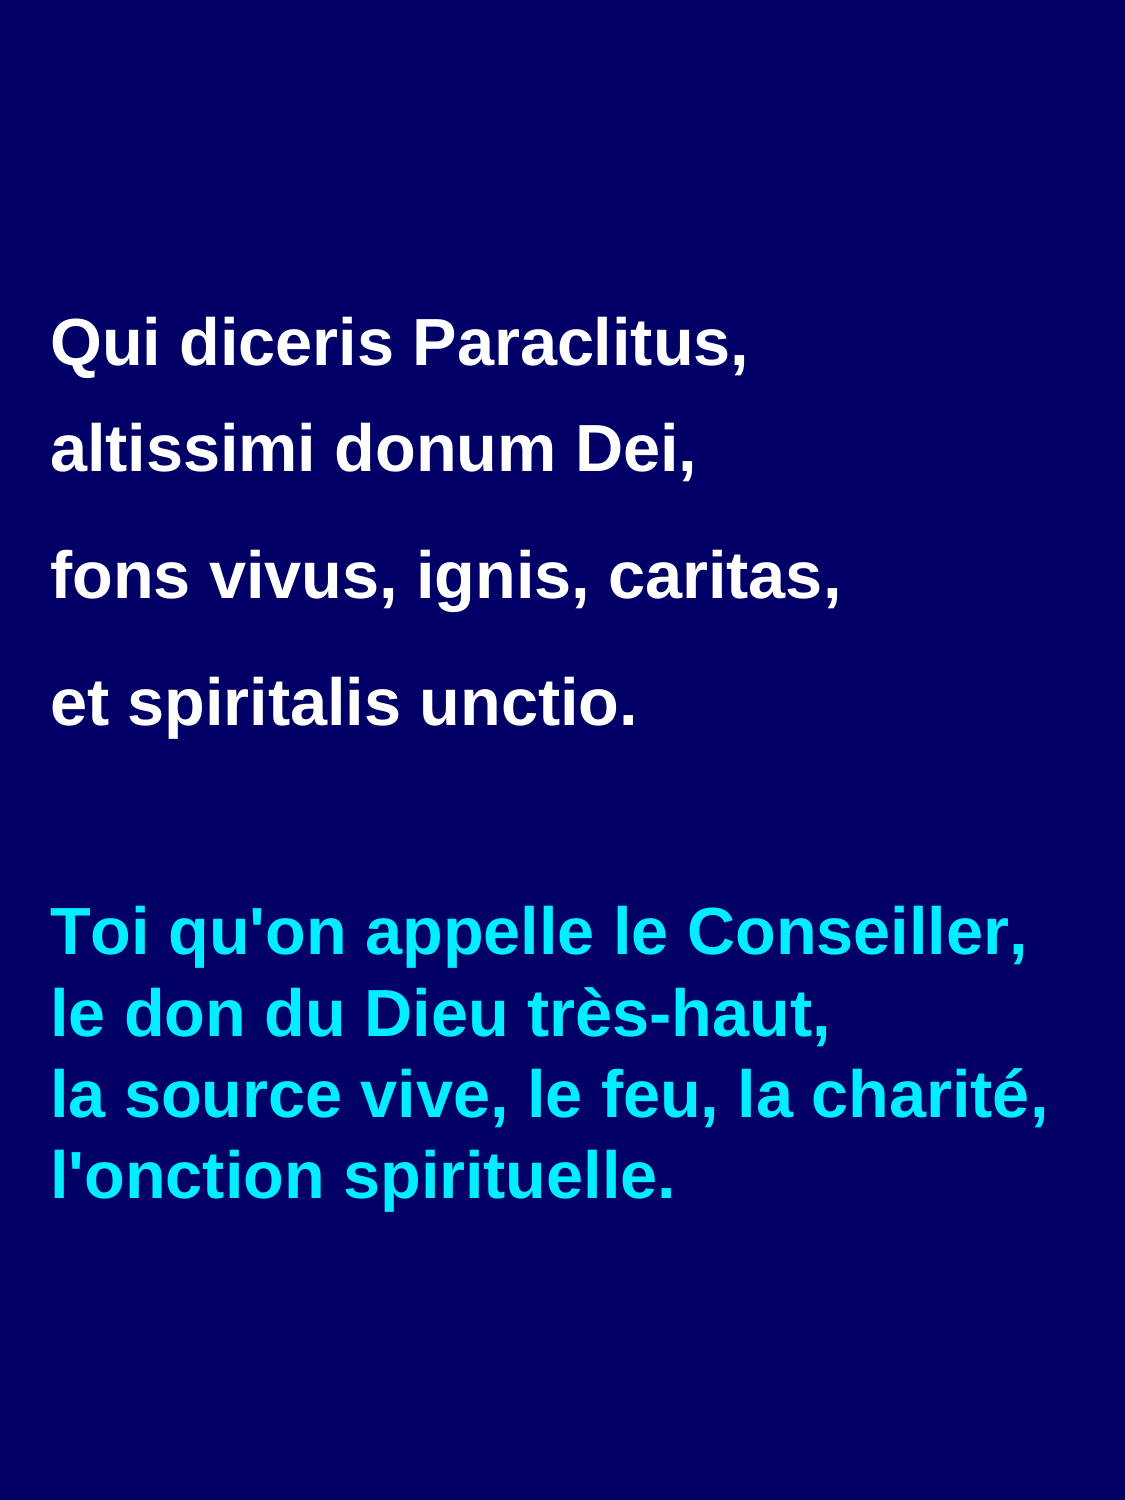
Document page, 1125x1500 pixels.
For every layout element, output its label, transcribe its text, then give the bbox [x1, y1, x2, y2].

text_box Qui diceris Paraclitus, altissimi donum Dei, fons vivus, ignis, caritas, et spiritalis unctio. Toi qu'on appelle le Conseiller, le don du Dieu très-haut, la source vive, le feu, la charité, l'onction spirituelle. [35, 47, 1113, 1442]
